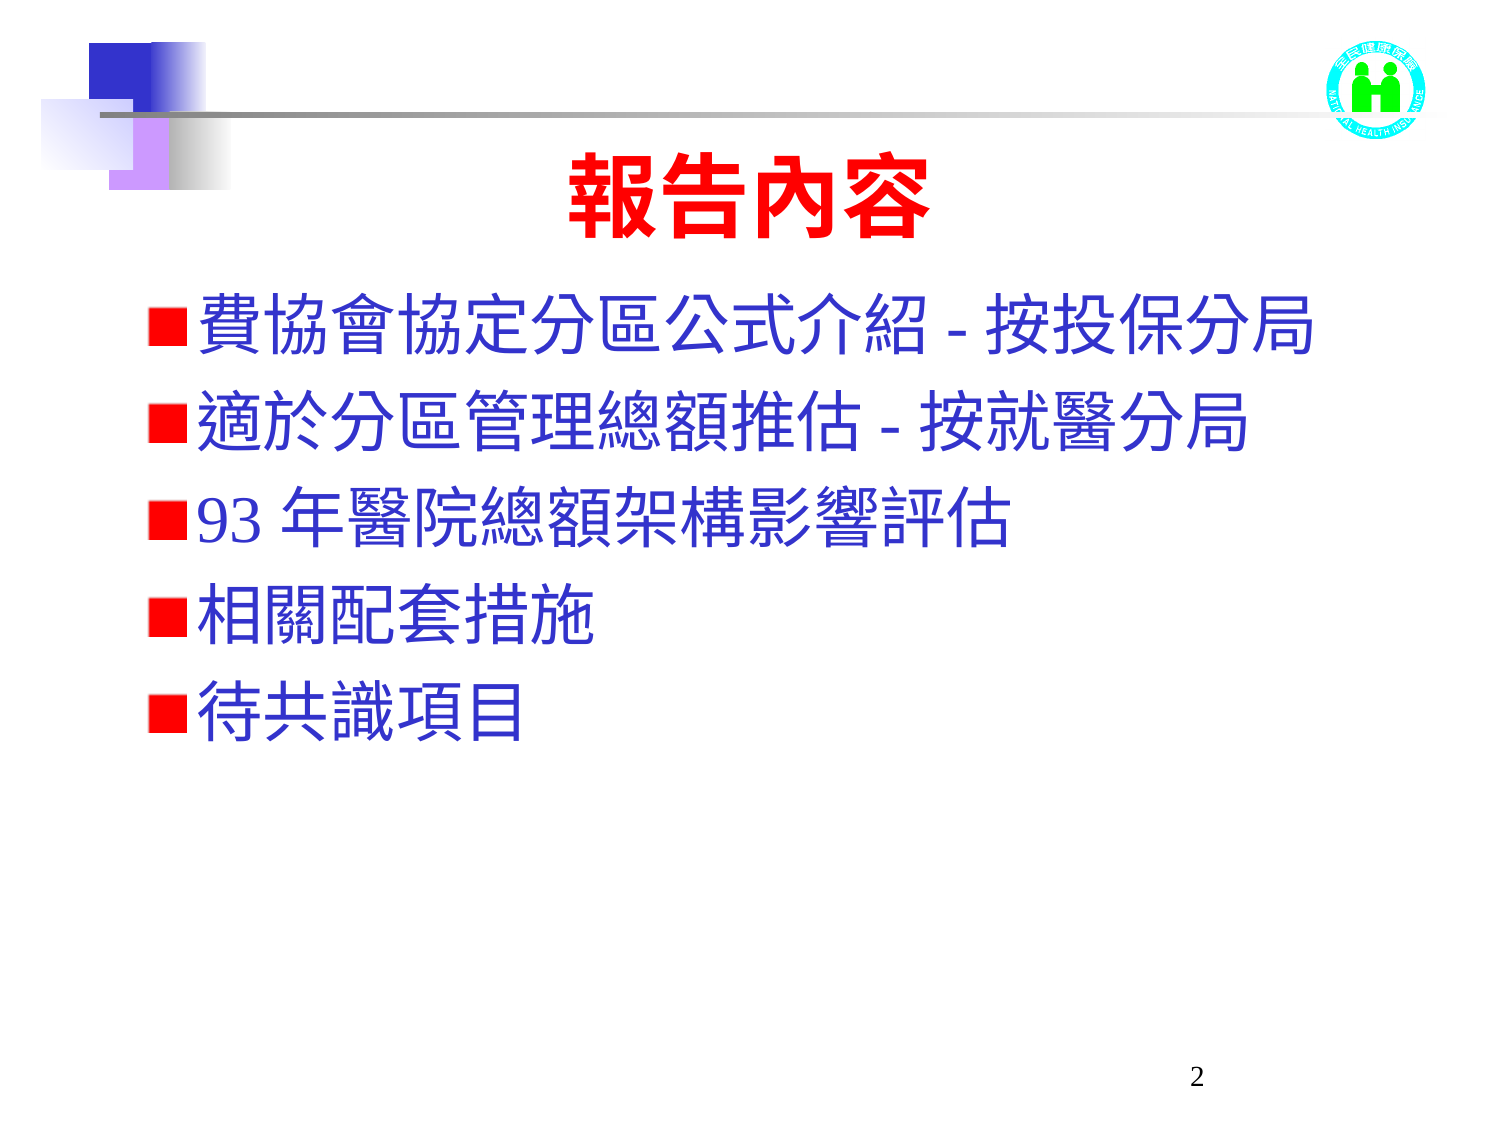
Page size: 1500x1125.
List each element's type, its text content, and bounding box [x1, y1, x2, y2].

list 費協會協定分區公式介紹-按投保分局 適於分區管理總額推估-按就醫分局 93年醫院總額架構影響評估 相關配套措施 待共識項目 [125, 275, 1401, 1013]
text_box [1175, 1050, 1488, 1125]
title 報告內容 [112, 99, 1388, 288]
